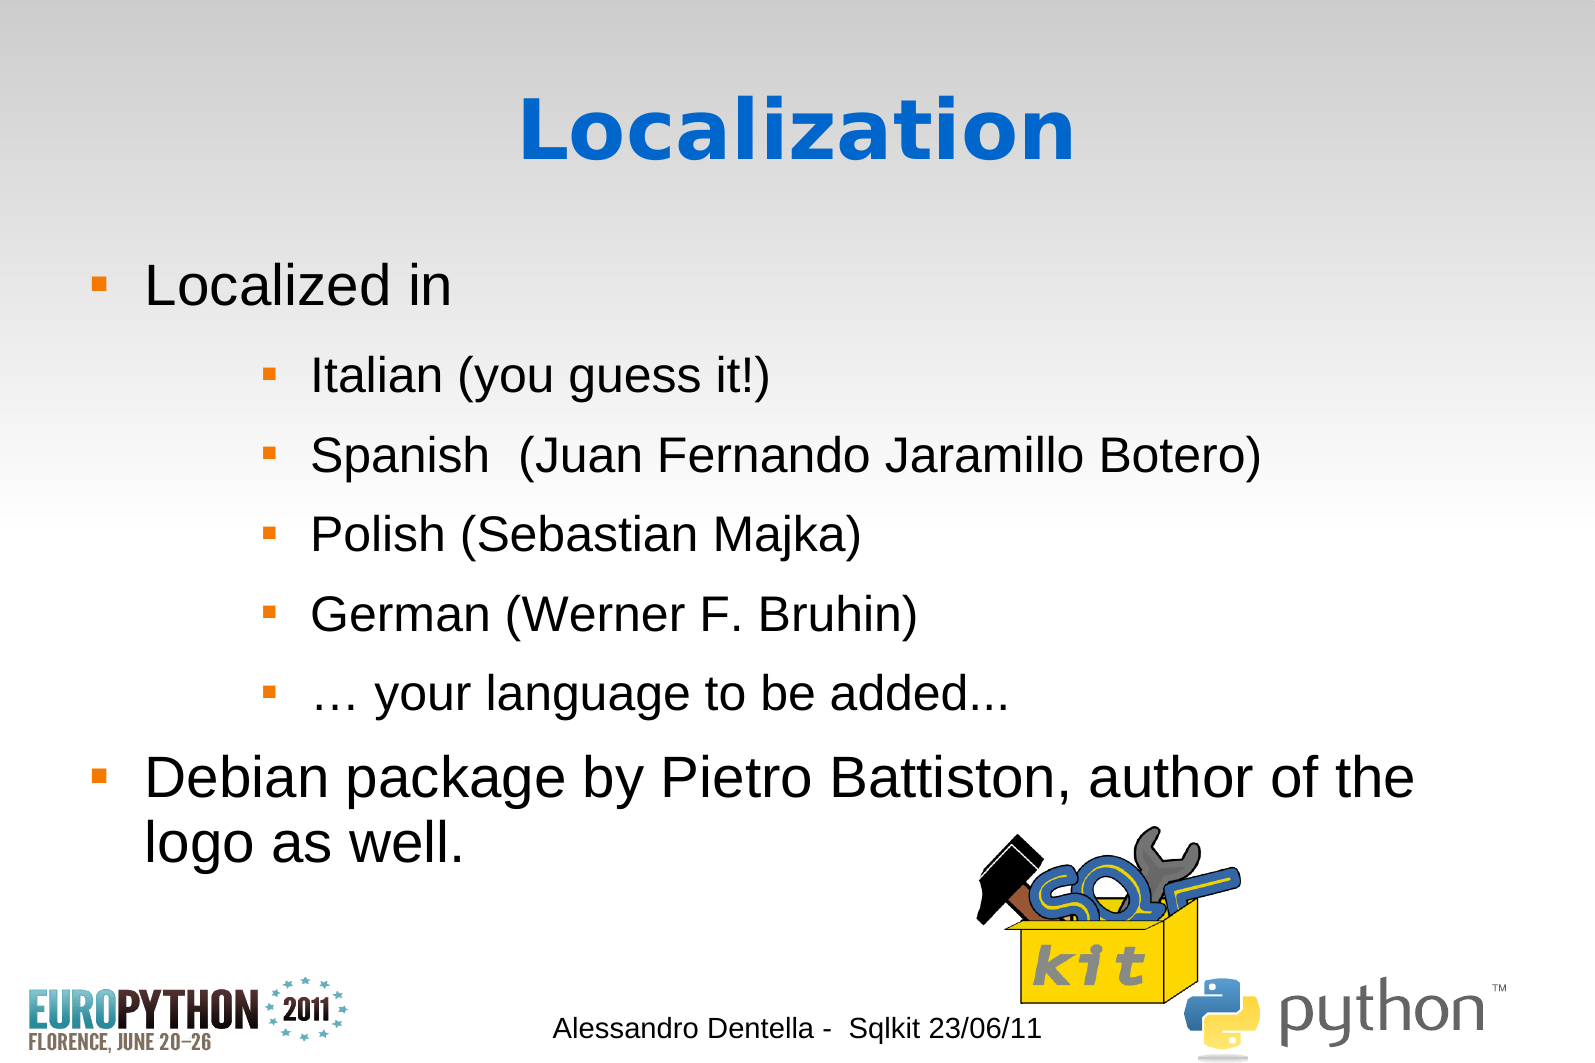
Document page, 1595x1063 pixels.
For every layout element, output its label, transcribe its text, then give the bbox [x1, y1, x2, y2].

title Localization [79, 49, 1515, 213]
picture [29, 974, 355, 1058]
picture [974, 826, 1241, 1004]
list Localized in Italian (you guess it!) Spanish (Juan Fernando Jaramillo Botero) Polish (Sebastian Majka) German (Werner F. Bruhin) … your language to be added... Debian package by Pietro Battiston, author of the logo as well. [74, 253, 1510, 940]
